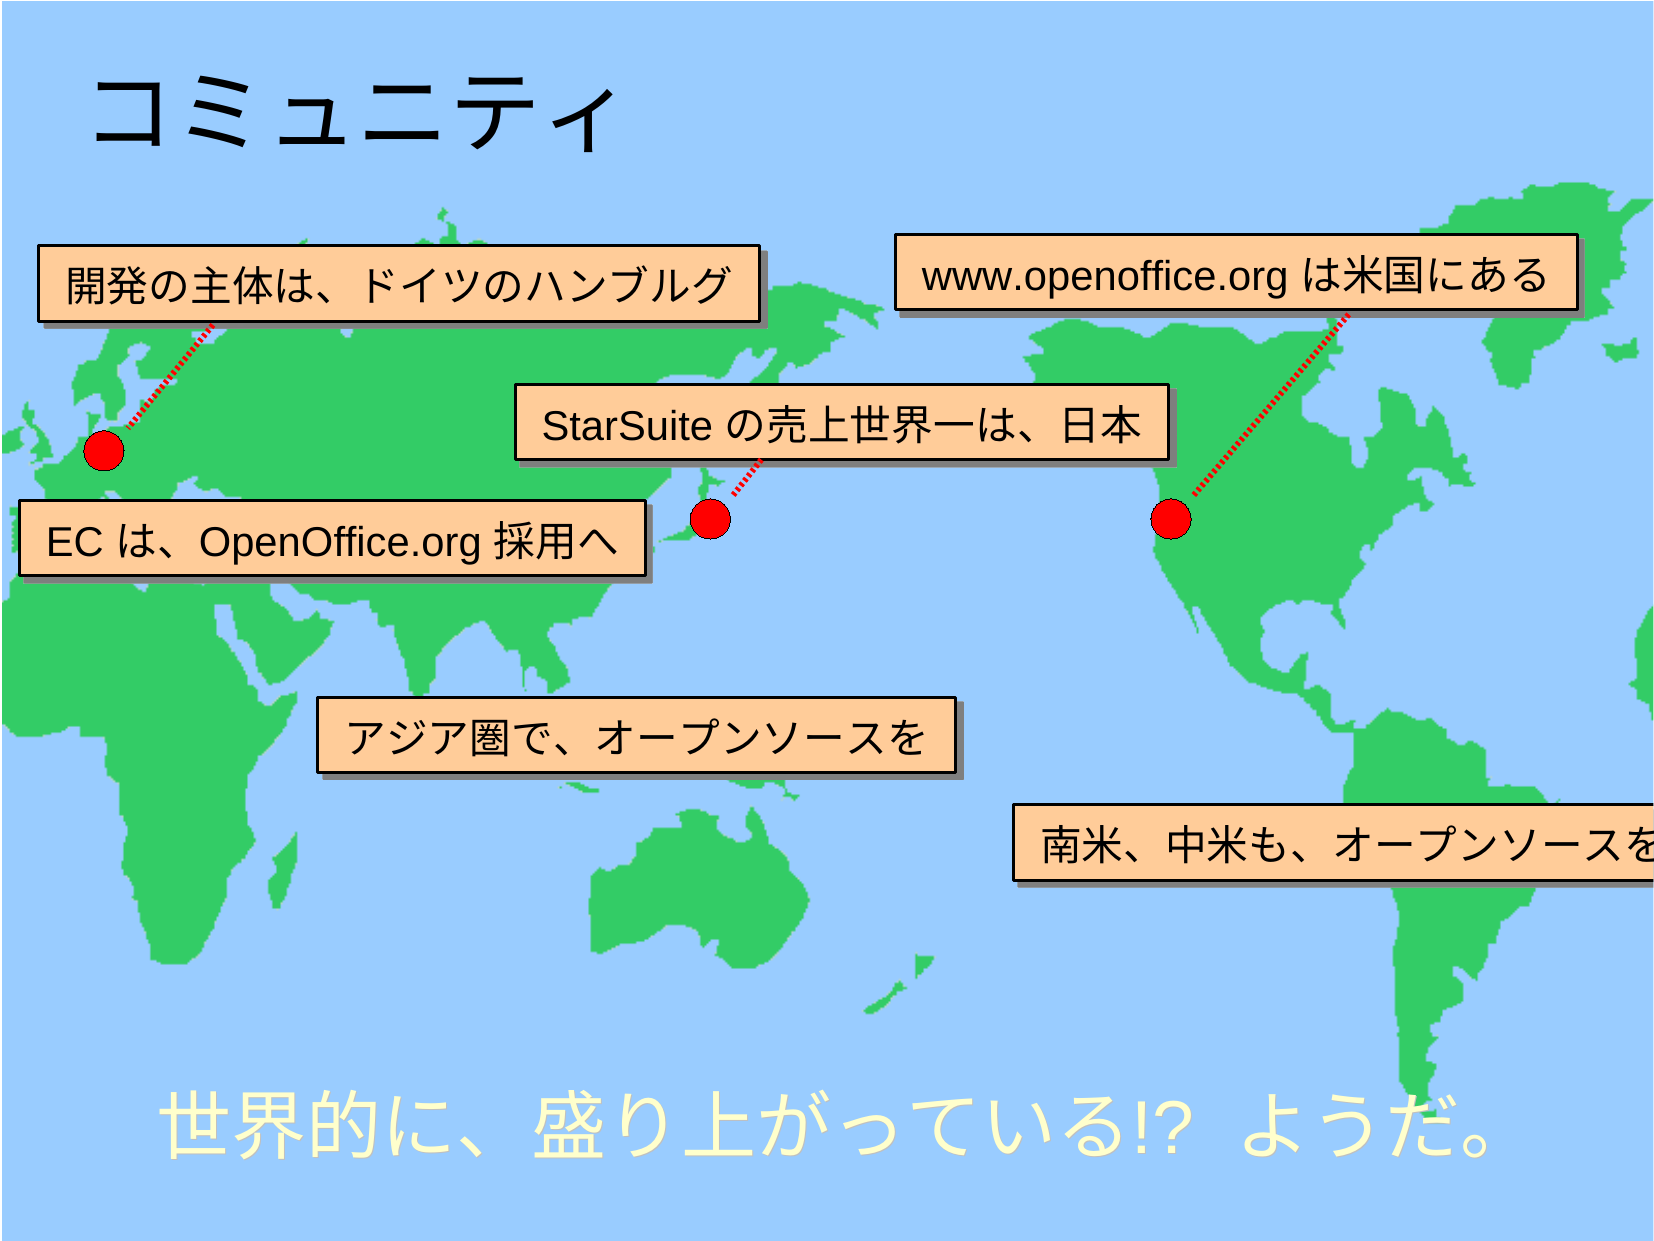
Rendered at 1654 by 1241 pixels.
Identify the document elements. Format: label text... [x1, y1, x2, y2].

text_box EC は、OpenOffice.org 採用へ [19, 500, 632, 563]
text_box [1150, 498, 1192, 540]
text_box 世界的に、盛り上がっている!? ようだ。 [142, 1059, 1403, 1159]
title コミュニティ [82, 0, 1623, 213]
text_box アジア圏で、オープンソースを [317, 697, 890, 754]
text_box StarSuite の売上世界一は、日本 [515, 384, 1155, 447]
text_box [690, 498, 731, 540]
text_box 開発の主体は、ドイツのハンブルグ [38, 245, 708, 303]
text_box [83, 430, 125, 471]
text_box 南米、中米も、オープンソースを [1013, 804, 1622, 862]
text_box www.openoffice.org は米国にある [895, 234, 1567, 297]
picture [2, 1, 1654, 1241]
